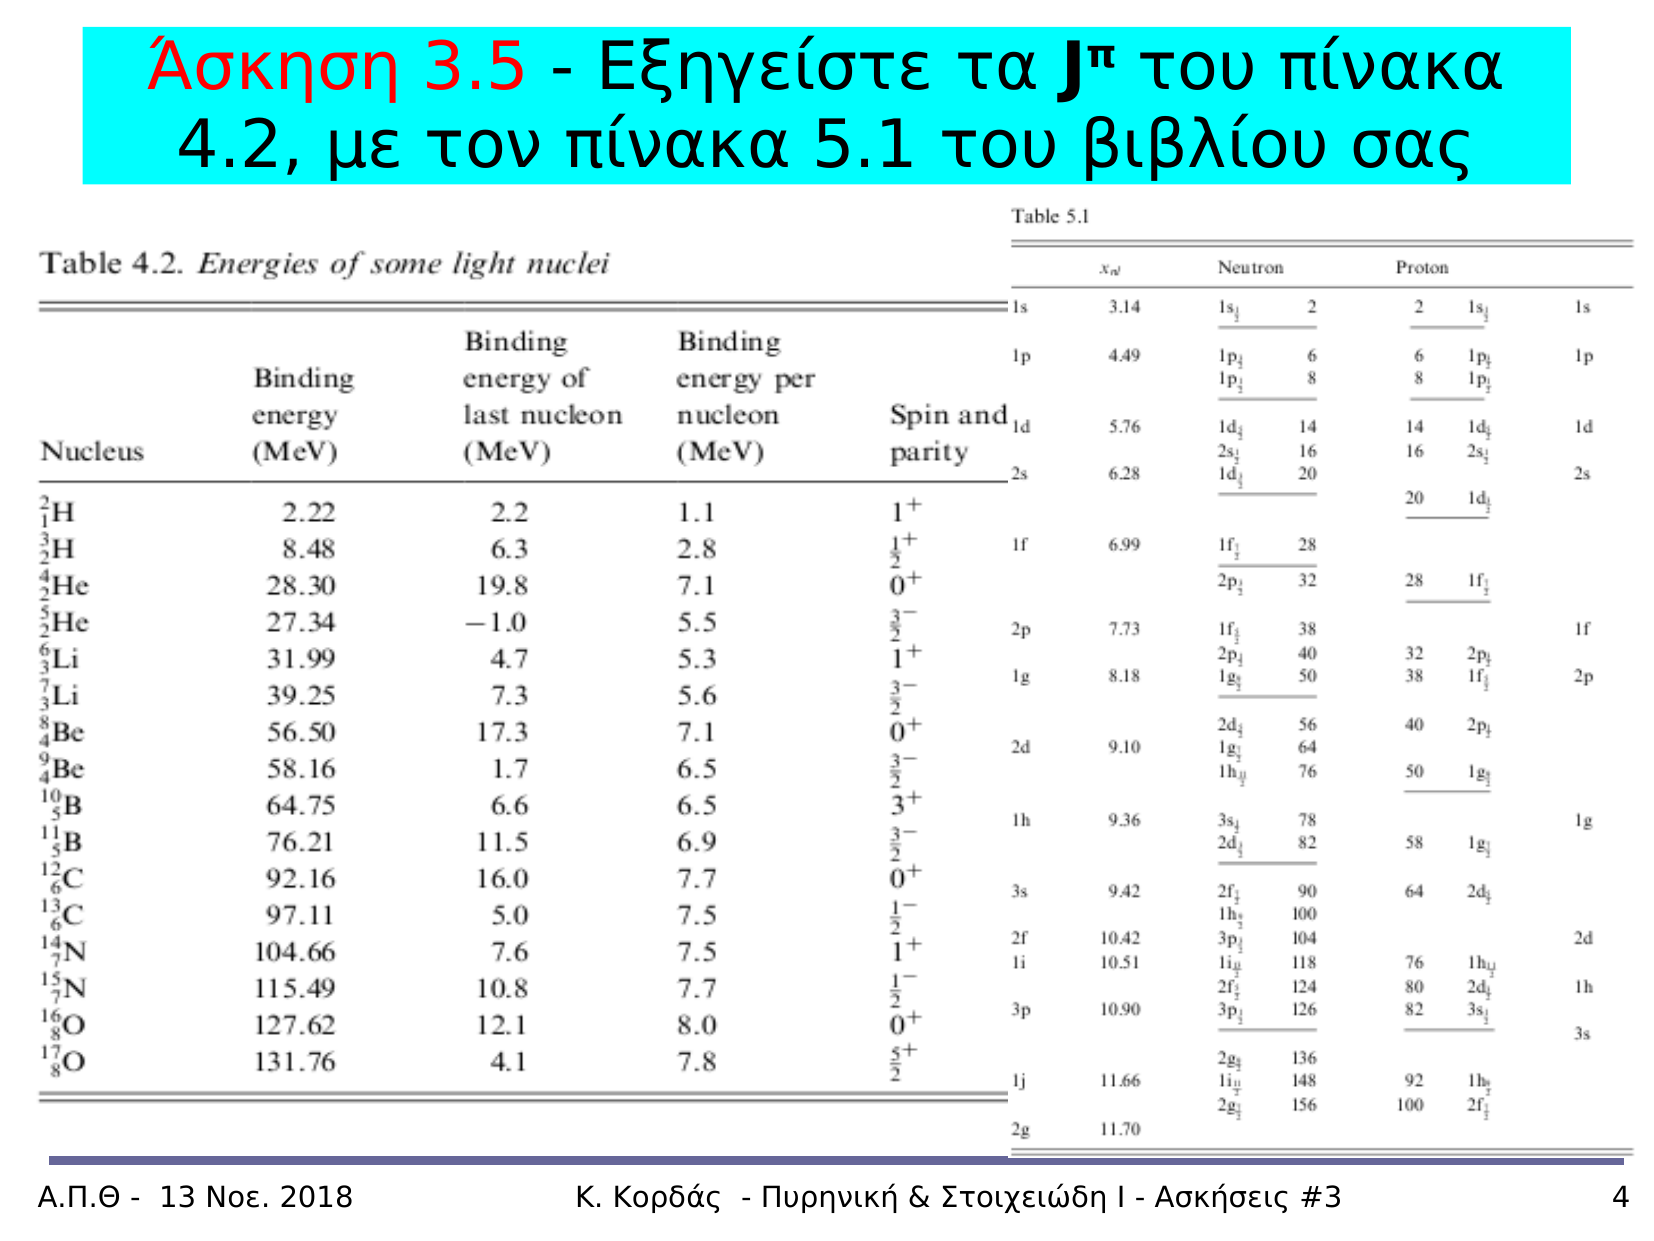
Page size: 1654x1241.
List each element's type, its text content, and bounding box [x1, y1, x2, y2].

title Άσκηση 3.5 - Εξηγείστε τα Jπ του πίνακα 4.2, με τον πίνακα 5.1 του βιβλίου σας [82, 26, 1571, 185]
picture [24, 197, 1642, 1158]
